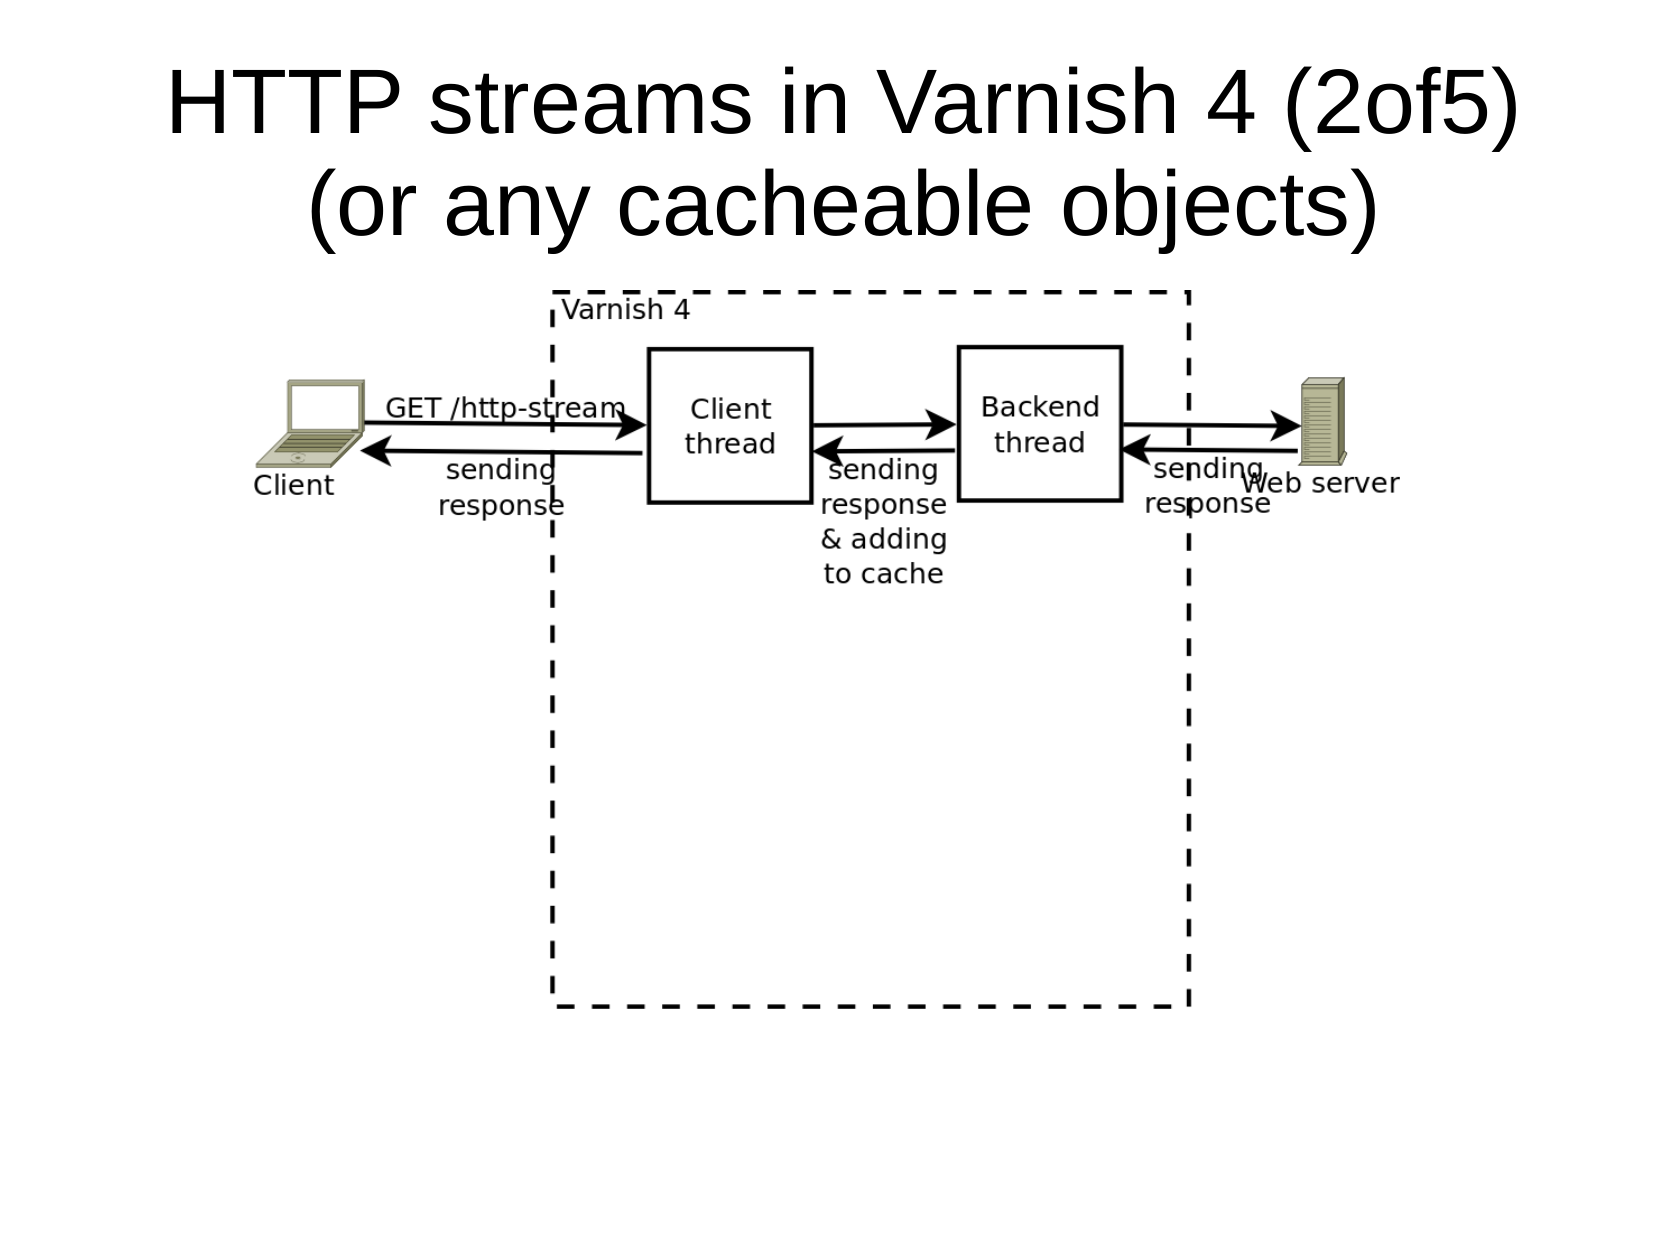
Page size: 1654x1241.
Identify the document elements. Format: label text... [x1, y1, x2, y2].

title HTTP streams in Varnish 4 (2of5) (or any cacheable objects) [82, 49, 1571, 257]
picture [253, 290, 1401, 1010]
